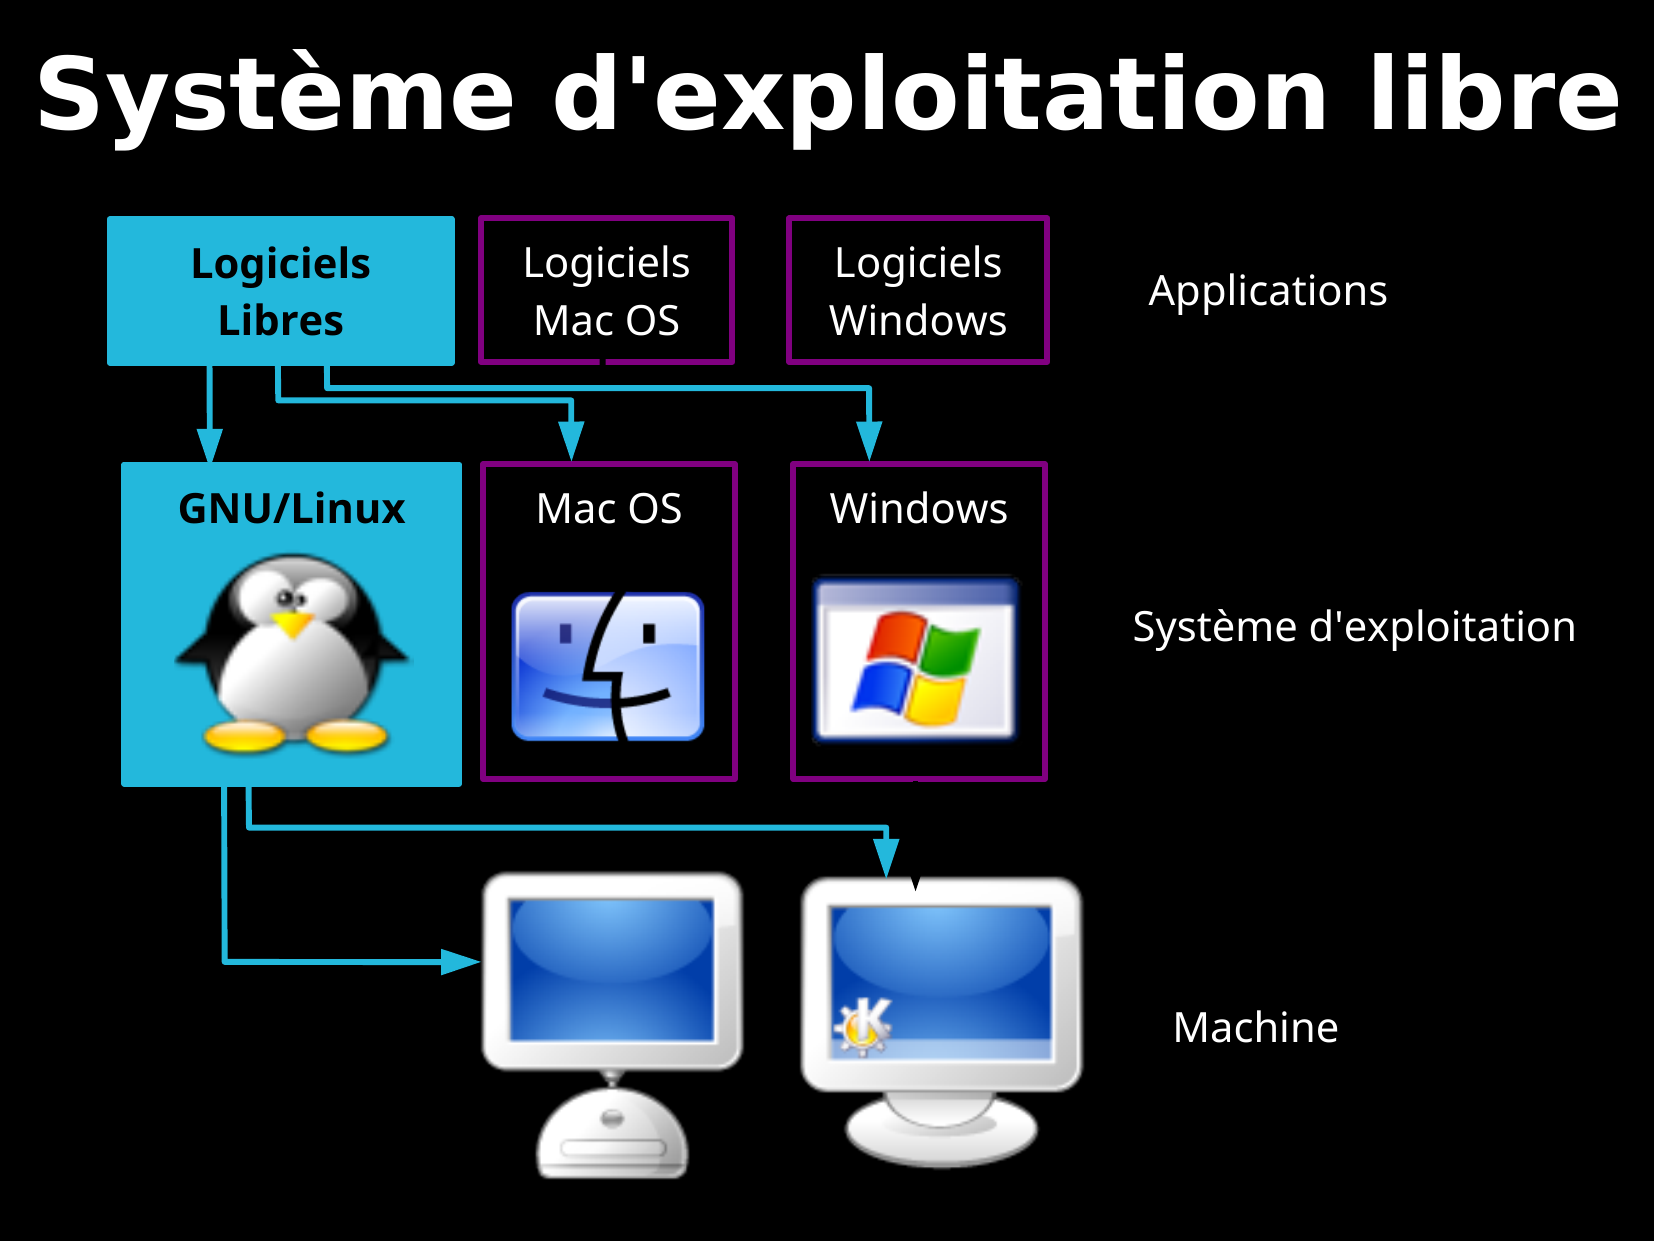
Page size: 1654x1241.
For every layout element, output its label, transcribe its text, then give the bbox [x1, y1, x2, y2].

text_box Applications [1133, 253, 1440, 328]
text_box [0, 0, 1654, 1241]
picture [449, 869, 767, 1187]
picture [786, 872, 1097, 1183]
text_box GNU/Linux [124, 464, 459, 784]
picture [510, 567, 711, 768]
text_box Mac OS [483, 464, 735, 779]
title Système d'exploitation libre [0, 36, 1625, 154]
text_box Machine [1157, 990, 1440, 1065]
text_box Logiciels Mac OS [480, 223, 733, 357]
text_box Windows [793, 464, 1045, 779]
text_box Logiciels Windows [789, 223, 1048, 357]
text_box Logiciels Libres [109, 222, 452, 360]
text_box Système d'exploitation [1117, 589, 1567, 657]
picture [174, 541, 414, 766]
